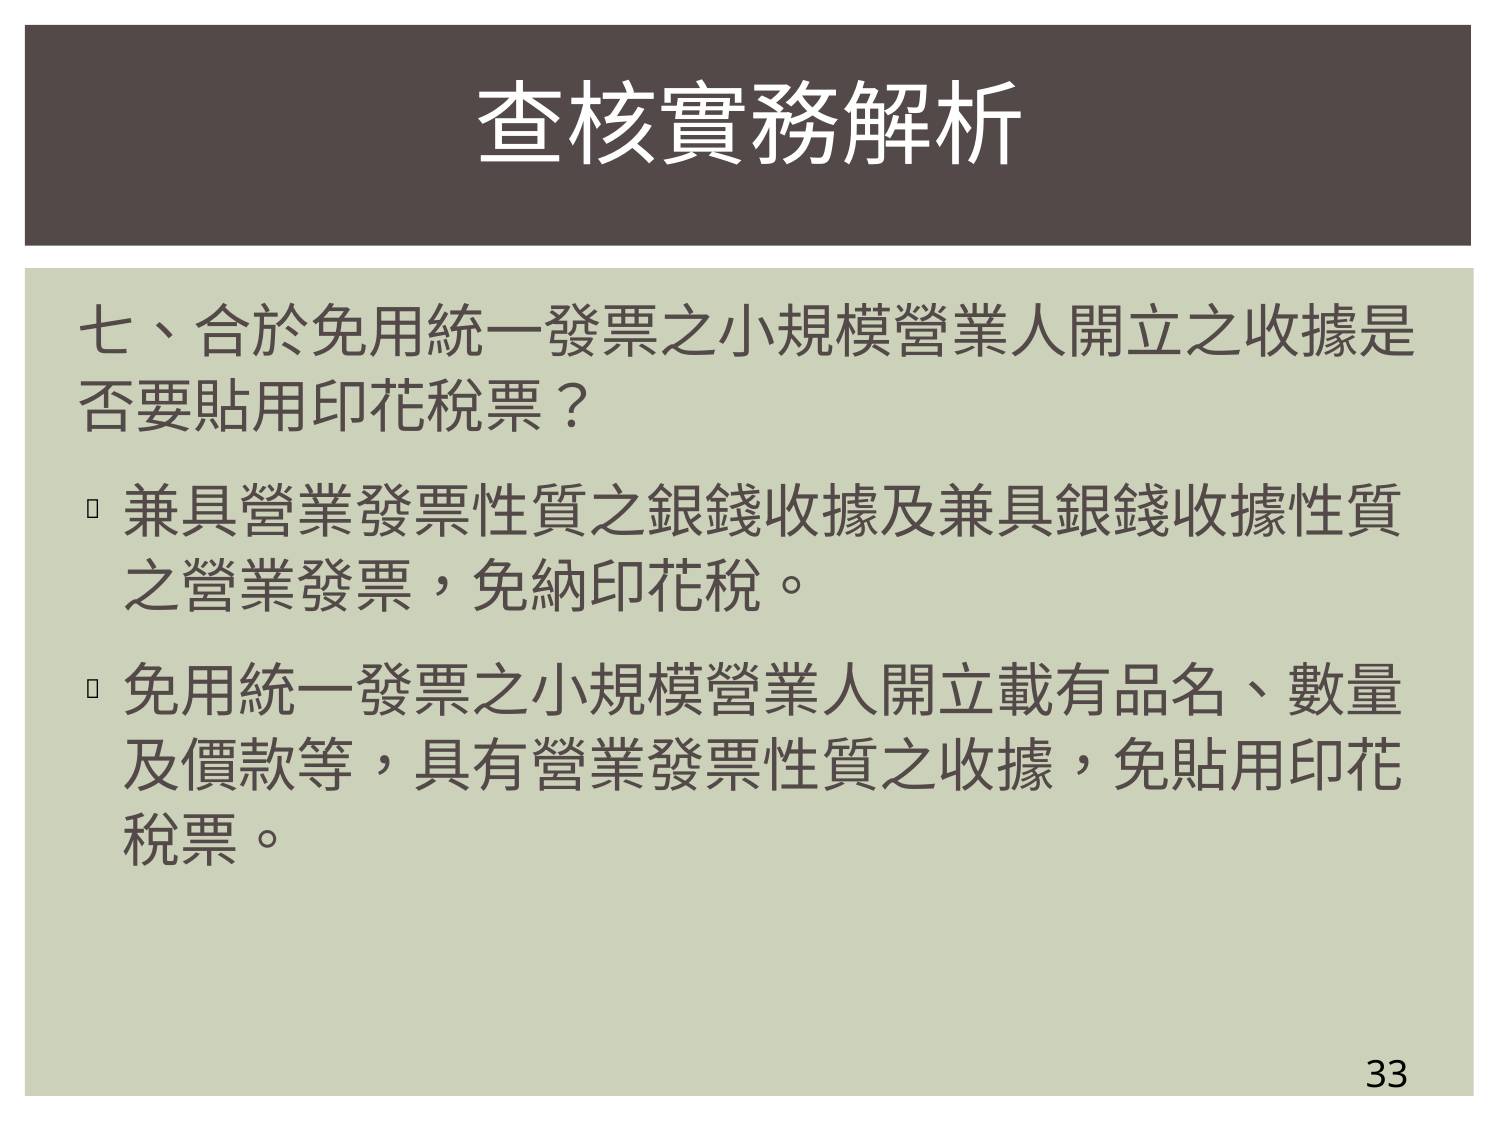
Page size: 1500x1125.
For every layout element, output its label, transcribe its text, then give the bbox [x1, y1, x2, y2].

list 七、合於免用統一發票之小規模營業人開立之收據是否要貼用印花稅票？ 兼具營業發票性質之銀錢收據及兼具銀錢收據性質之營業發票，免納印花稅。 免用統一發票之小規模營業人開立載有品名、數量及價款等，具有營業發票性質之收據，免貼用印花稅票。 [62, 281, 1442, 1005]
slide_number <編號> [1350, 1042, 1447, 1088]
title 查核實務解析 [62, 58, 1438, 232]
